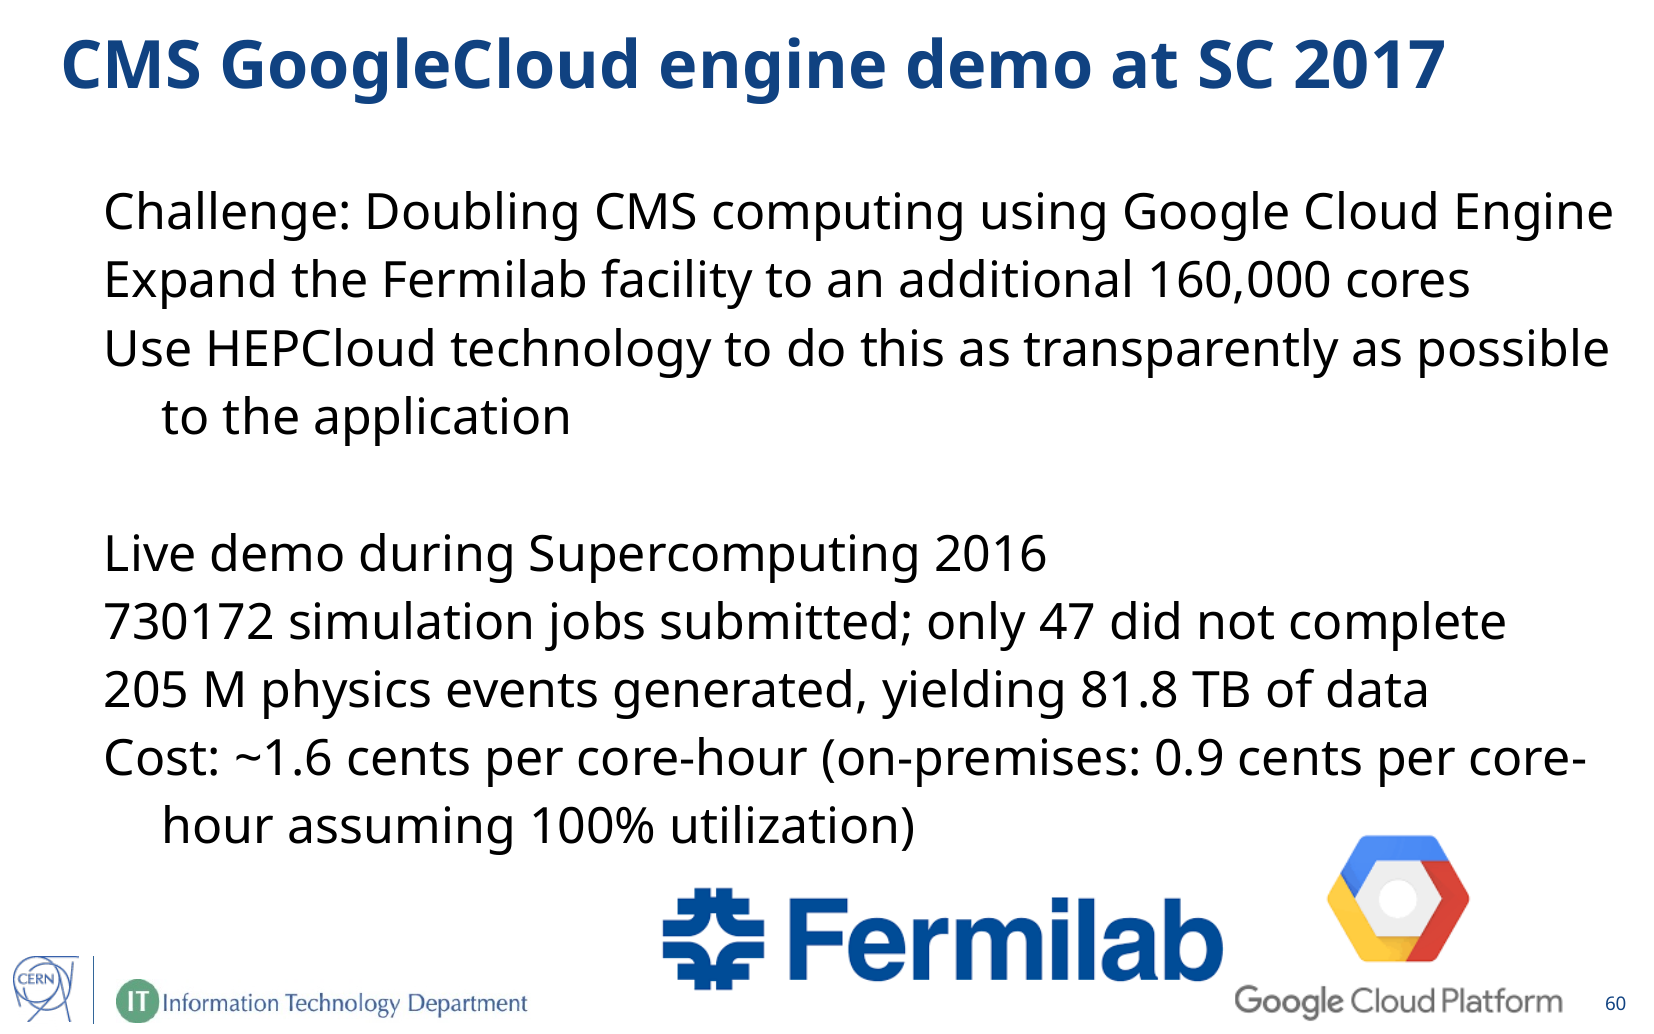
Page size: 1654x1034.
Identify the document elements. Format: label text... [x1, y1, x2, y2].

picture [13, 956, 79, 1032]
picture [116, 802, 1596, 1034]
title CMS GoogleCloud engine demo at SC 2017 [60, 0, 1528, 138]
text_box Challenge: Doubling CMS computing using Google Cloud Engine Expand the Fermilab facility to an additional 160,000 cores Use HEPCloud technology to do this as transparently as possible to the application Live demo during Supercomputing 2016 730172 simulation jobs submitted; only 47 did not complete 205 M physics events generated, yielding 81.8 TB of data Cost: ~1.6 cents per core-hour (on-premises: 0.9 cents per core-hour assuming 100% utilization) [89, 168, 1651, 1003]
